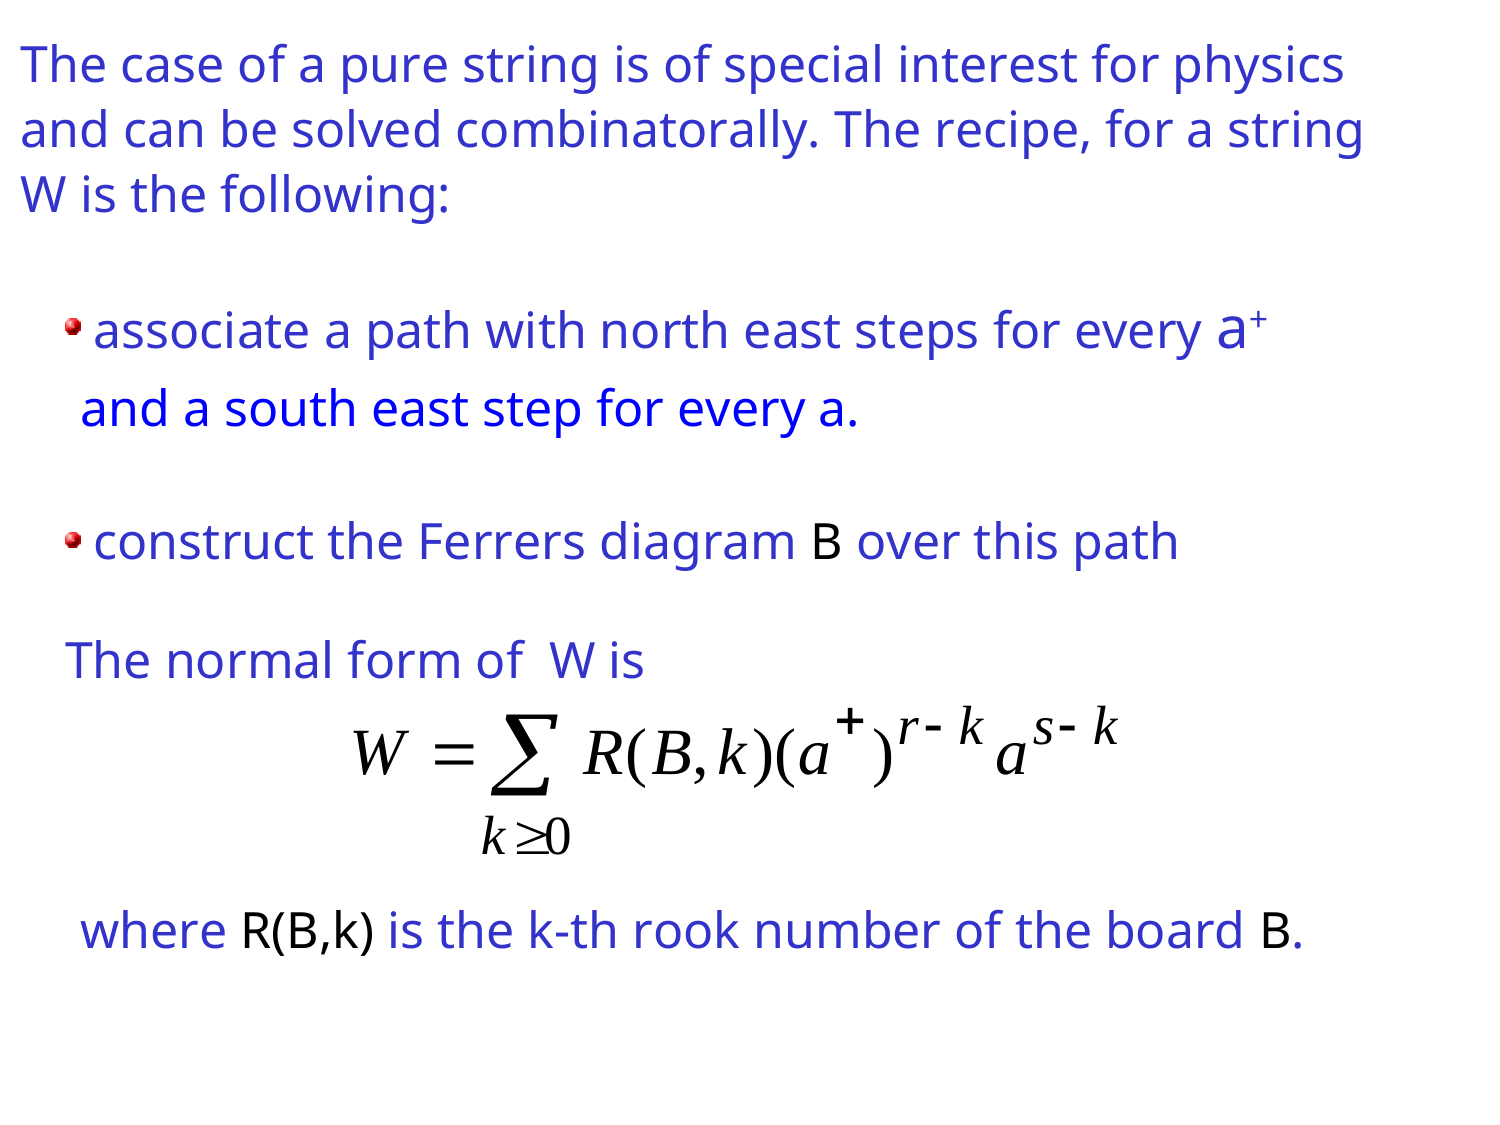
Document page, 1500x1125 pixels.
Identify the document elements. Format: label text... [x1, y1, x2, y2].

chart [345, 680, 1135, 869]
picture [65, 318, 81, 335]
text_box where R(B,k) is the k-th rook number of the board B. [65, 887, 1334, 972]
picture [65, 532, 81, 548]
text_box The case of a pure string is of special interest for physics and can be solved combinatorally. The recipe, for a string W is the following: [5, 23, 1489, 214]
text_box associate a path with north east steps for every a+ and a south east step for every a. construct the Ferrers diagram B over this path The normal form of W is [50, 278, 1299, 700]
